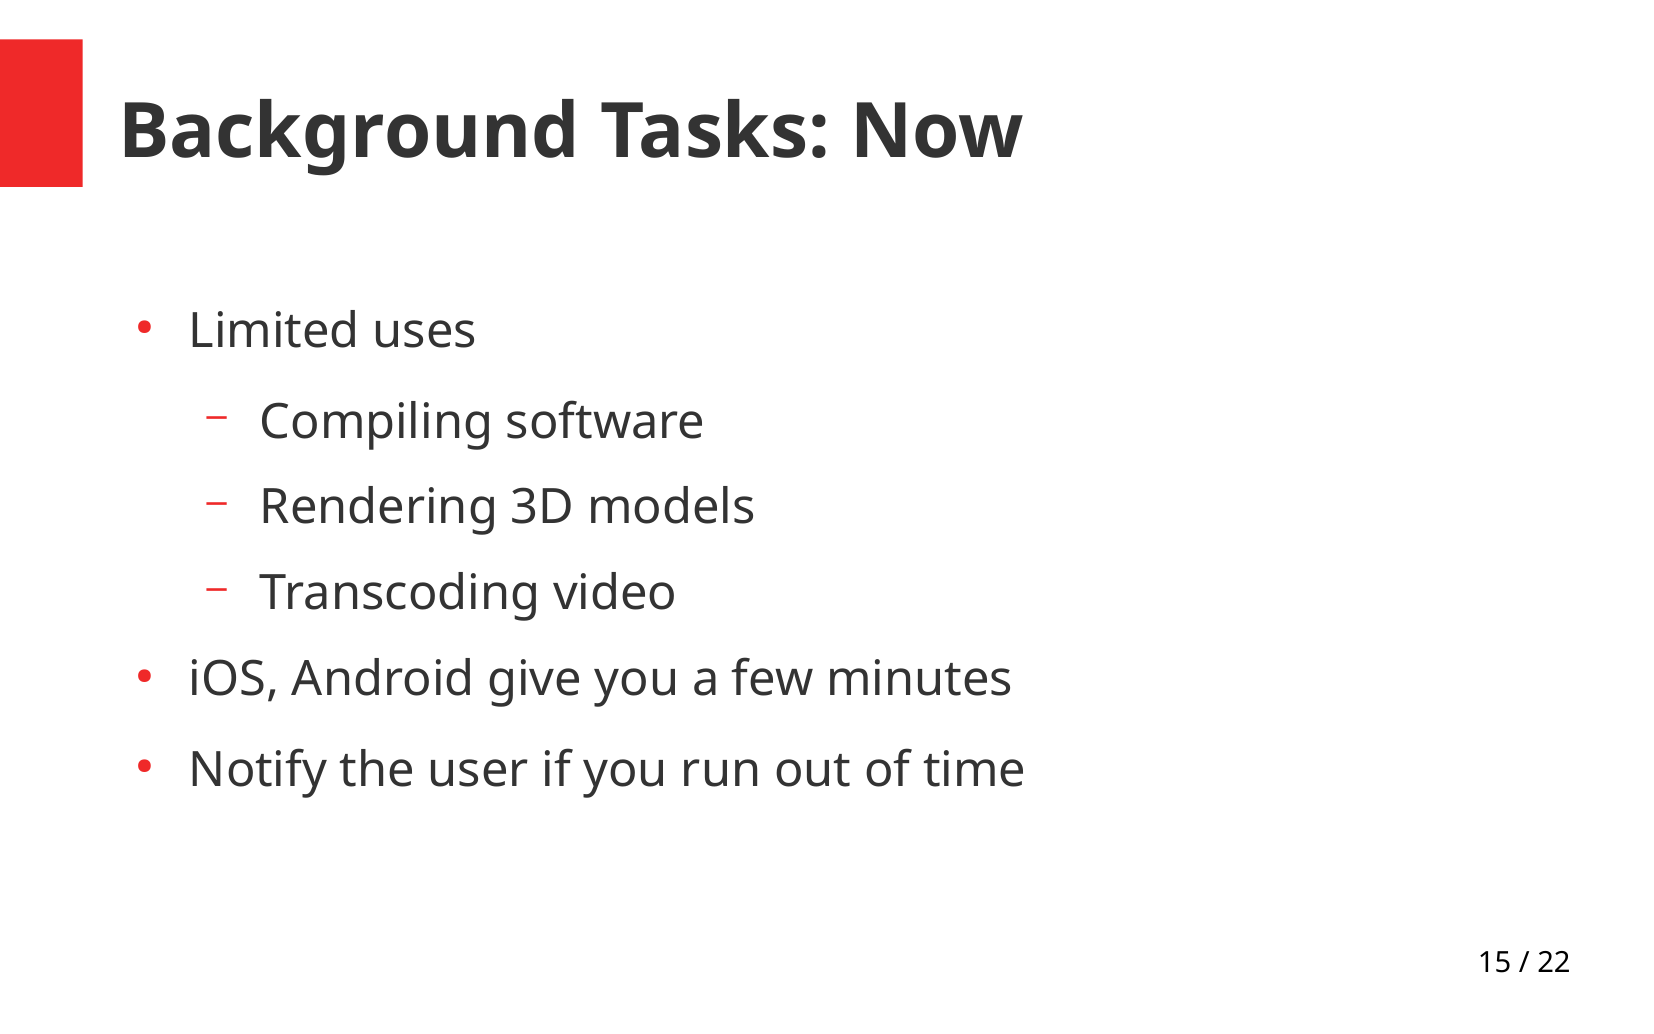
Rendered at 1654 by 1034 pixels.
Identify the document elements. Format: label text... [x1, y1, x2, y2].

title Background Tasks: Now [118, 41, 1571, 214]
list Limited uses Compiling software Rendering 3D models Transcoding video iOS, Android give you a few minutes Notify the user if you run out of time [118, 295, 1536, 895]
